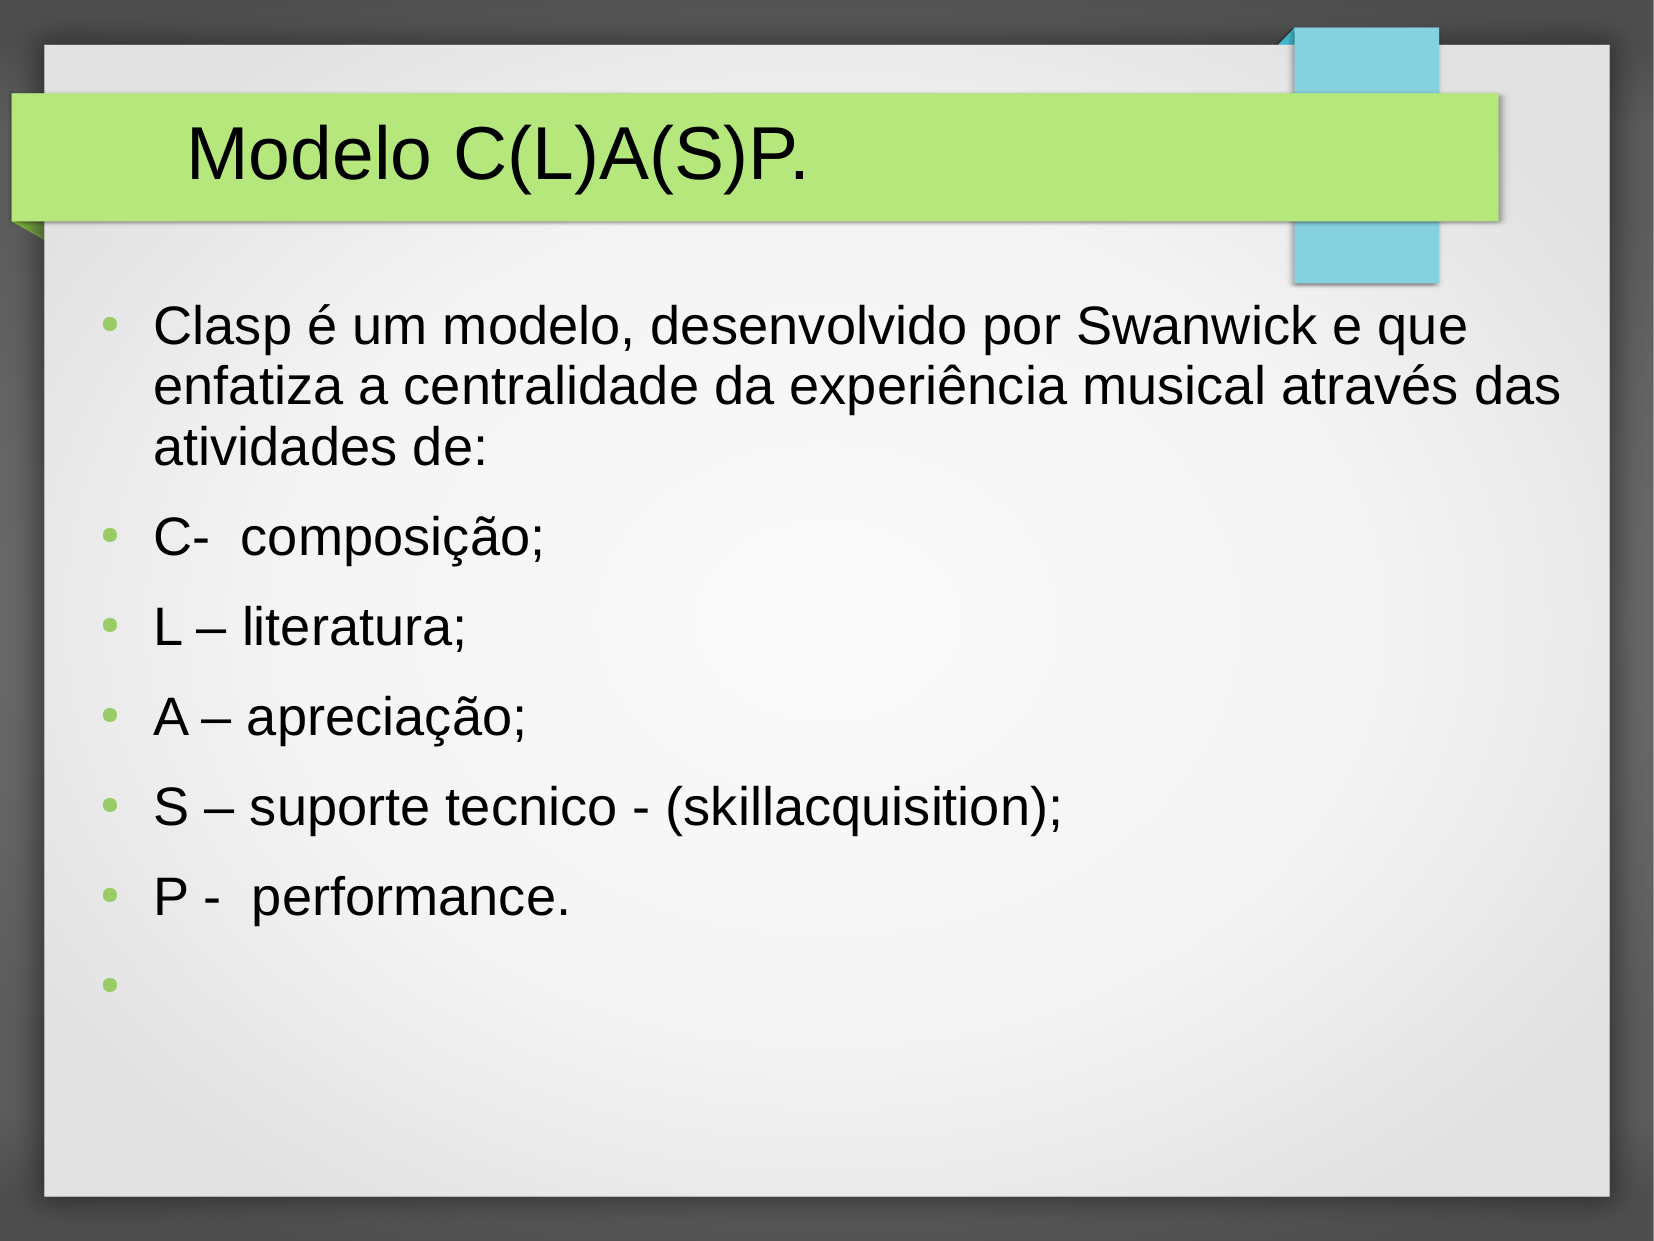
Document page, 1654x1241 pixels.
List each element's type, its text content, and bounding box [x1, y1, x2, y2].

picture [0, 0, 1654, 1241]
list Clasp é um modelo, desenvolvido por Swanwick e que enfatiza a centralidade da experiência musical através das atividades de: C- composição; L – literatura; A – apreciação; S – suporte tecnico - (skillacquisition); P - performance. [82, 295, 1571, 1015]
title Modelo C(L)A(S)P. [82, 94, 1264, 213]
